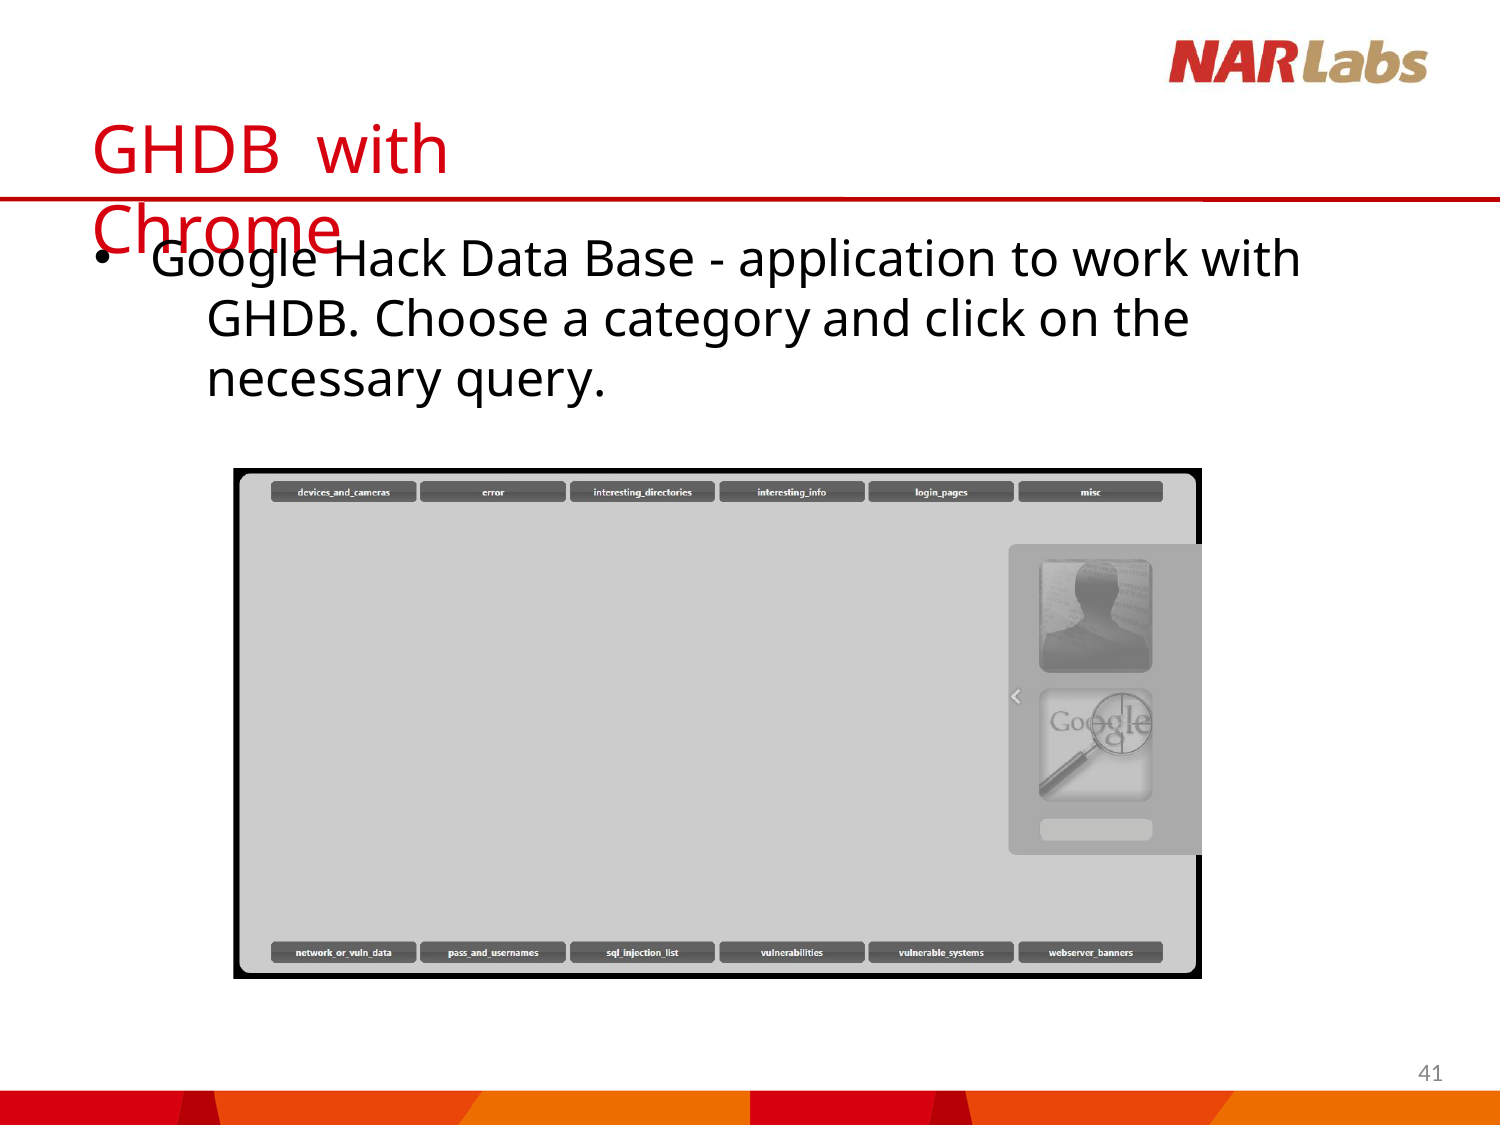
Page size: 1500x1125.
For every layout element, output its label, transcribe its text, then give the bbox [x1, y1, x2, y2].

text_box GHDB with Chrome [89, 107, 720, 189]
text_box [233, 468, 1202, 979]
text_box Google Hack Data Base - application to work with GHDB. Choose a category and click on the necessary query. [89, 226, 1381, 408]
text_box 41 [1414, 1056, 1448, 1090]
